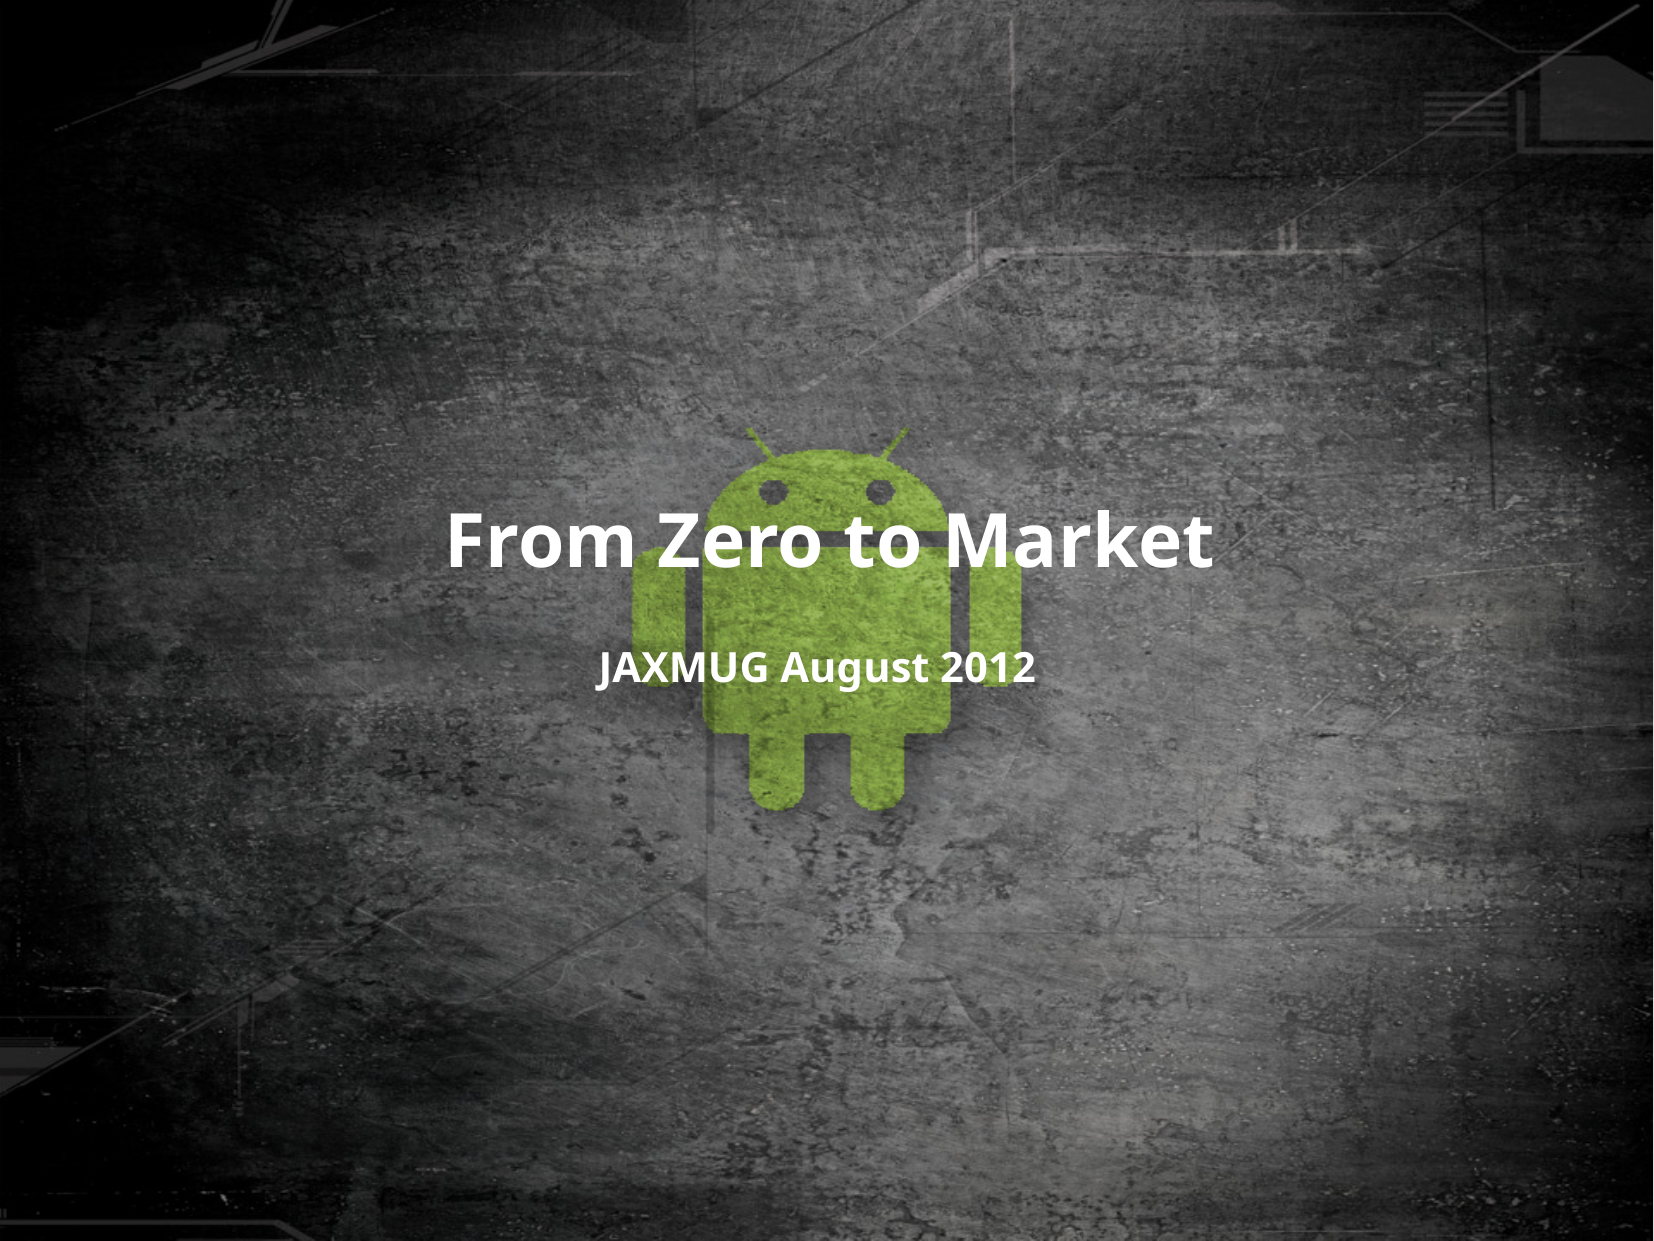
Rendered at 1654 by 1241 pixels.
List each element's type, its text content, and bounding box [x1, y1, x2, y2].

text_box From Zero to Market [375, 480, 1306, 600]
picture [0, 0, 1654, 1241]
text_box JAXMUG August 2012 [450, 630, 1186, 704]
